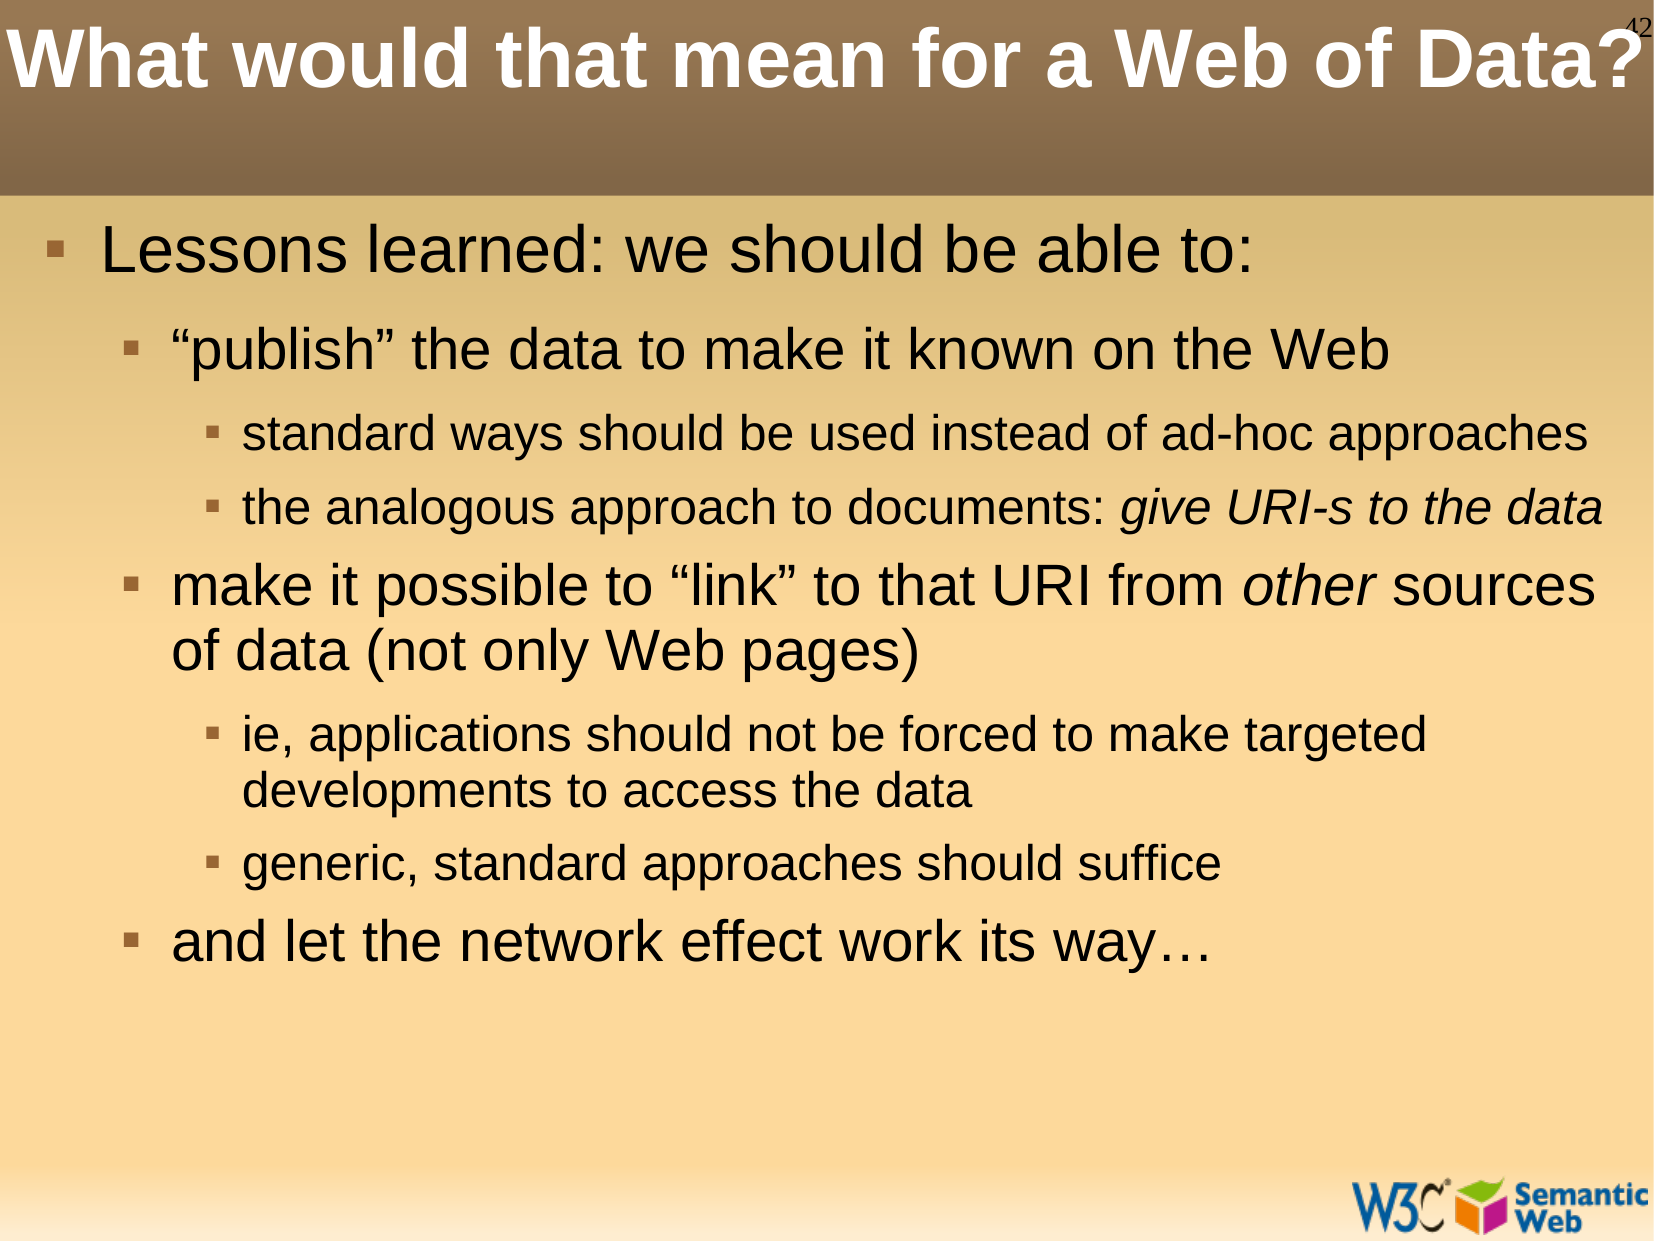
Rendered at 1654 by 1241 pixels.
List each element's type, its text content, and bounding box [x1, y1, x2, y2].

list Lessons learned: we should be able to: “publish” the data to make it known on the Web standard ways should be used instead of ad-hoc approaches the analogous approach to documents: give URI-s to the data make it possible to “link” to that URI from other sources of data (not only Web pages) ie, applications should not be forced to make targeted developments to access the data generic, standard approaches should suffice and let the network effect work its way… [29, 212, 1624, 1199]
picture [0, 119, 1654, 1241]
title What would that mean for a Web of Data? [0, 0, 1654, 119]
